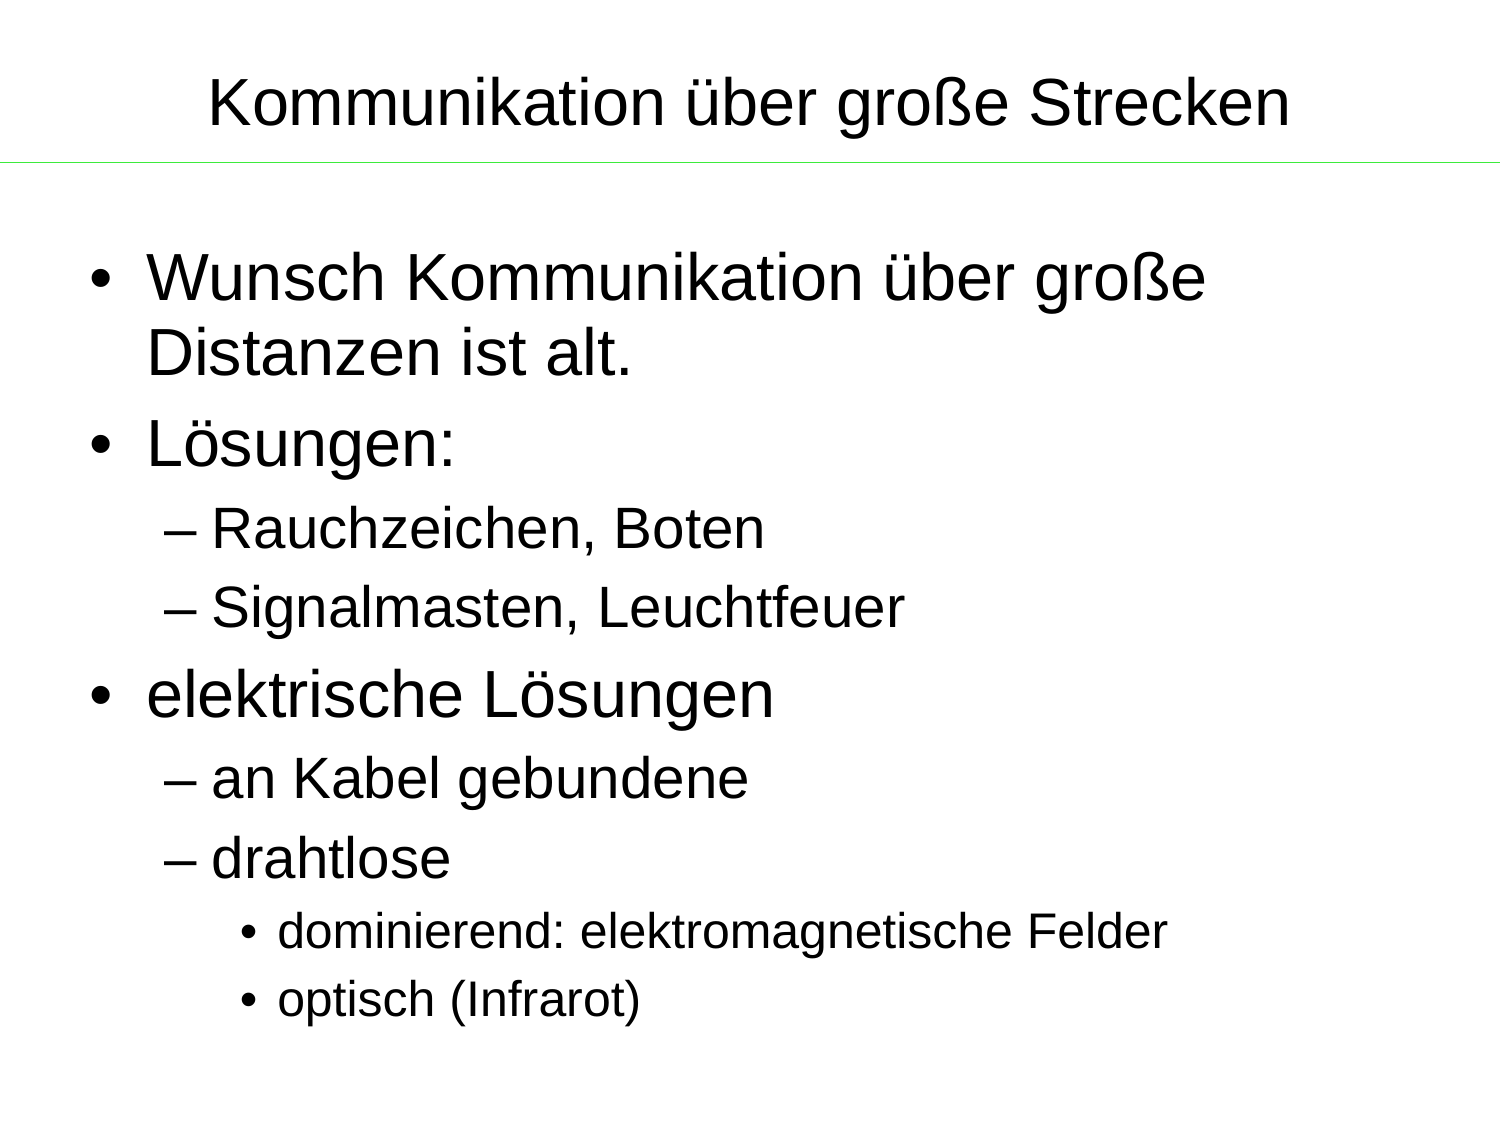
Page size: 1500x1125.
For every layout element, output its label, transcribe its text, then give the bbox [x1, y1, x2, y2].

title Kommunikation über große Strecken [75, 49, 1426, 155]
list Wunsch Kommunikation über große Distanzen ist alt. Lösungen: Rauchzeichen, Boten Signalmasten, Leuchtfeuer elektrische Lösungen an Kabel gebundene drahtlose dominierend: elektromagnetische Felder optisch (Infrarot) [75, 232, 1426, 1034]
